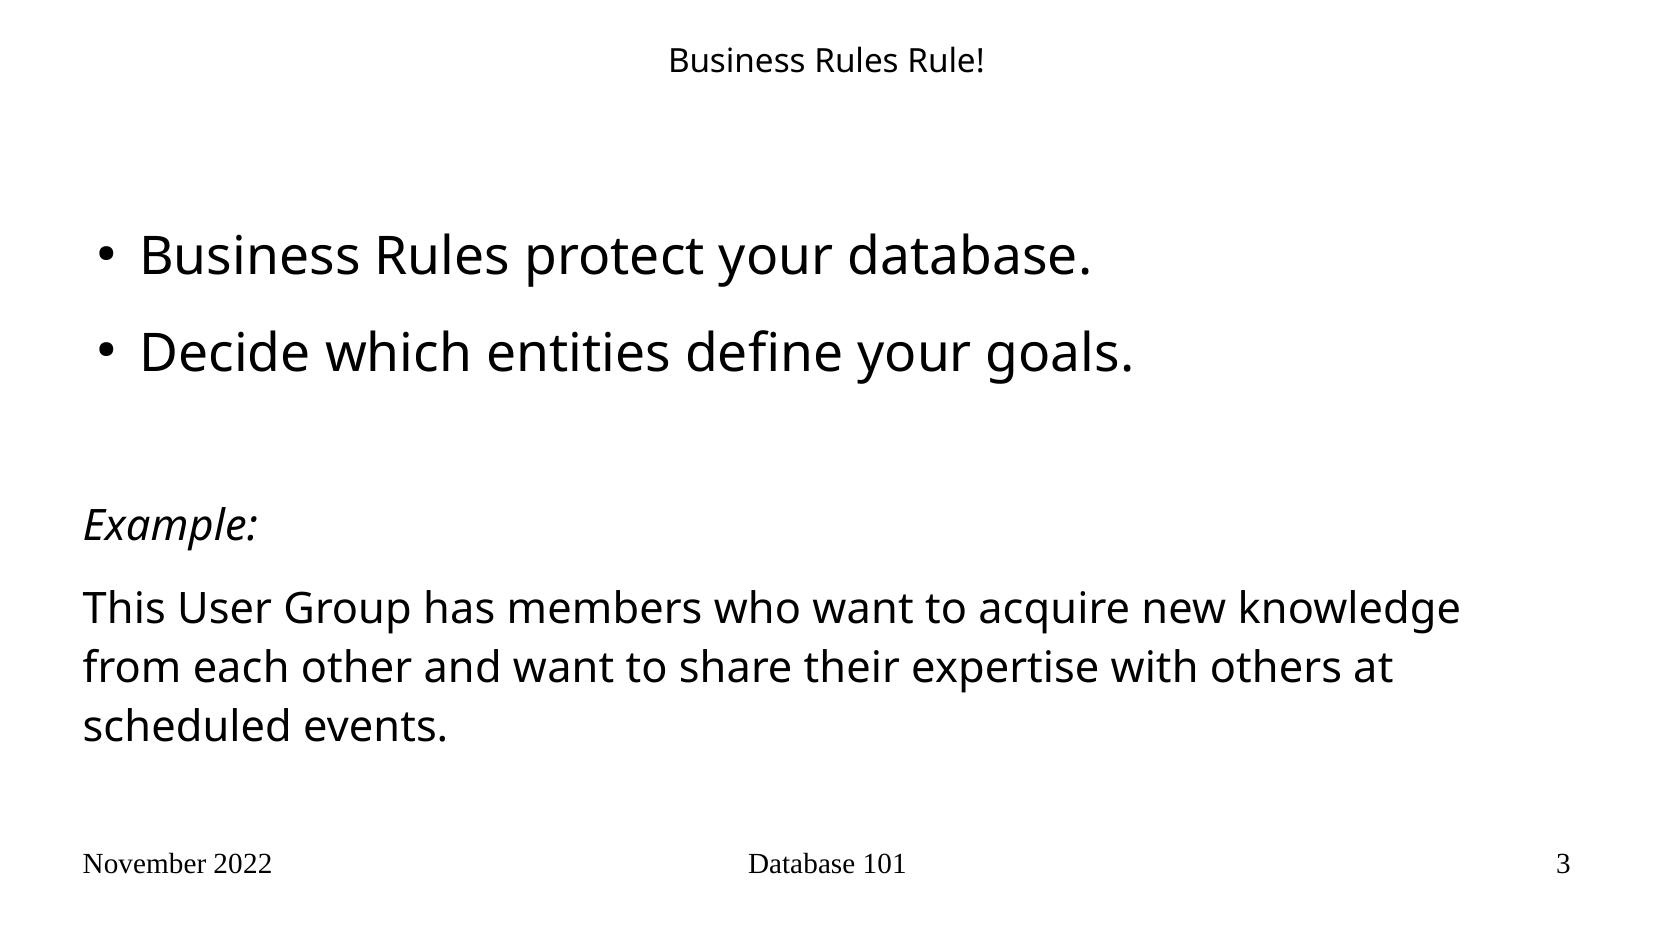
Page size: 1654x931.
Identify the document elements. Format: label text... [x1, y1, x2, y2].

title Business Rules Rule! [82, 37, 1571, 193]
list Business Rules protect your database. Decide which entities define your goals. Example: This User Group has members who want to acquire new knowledge from each other and want to share their expertise with others at scheduled events. [82, 217, 1571, 758]
